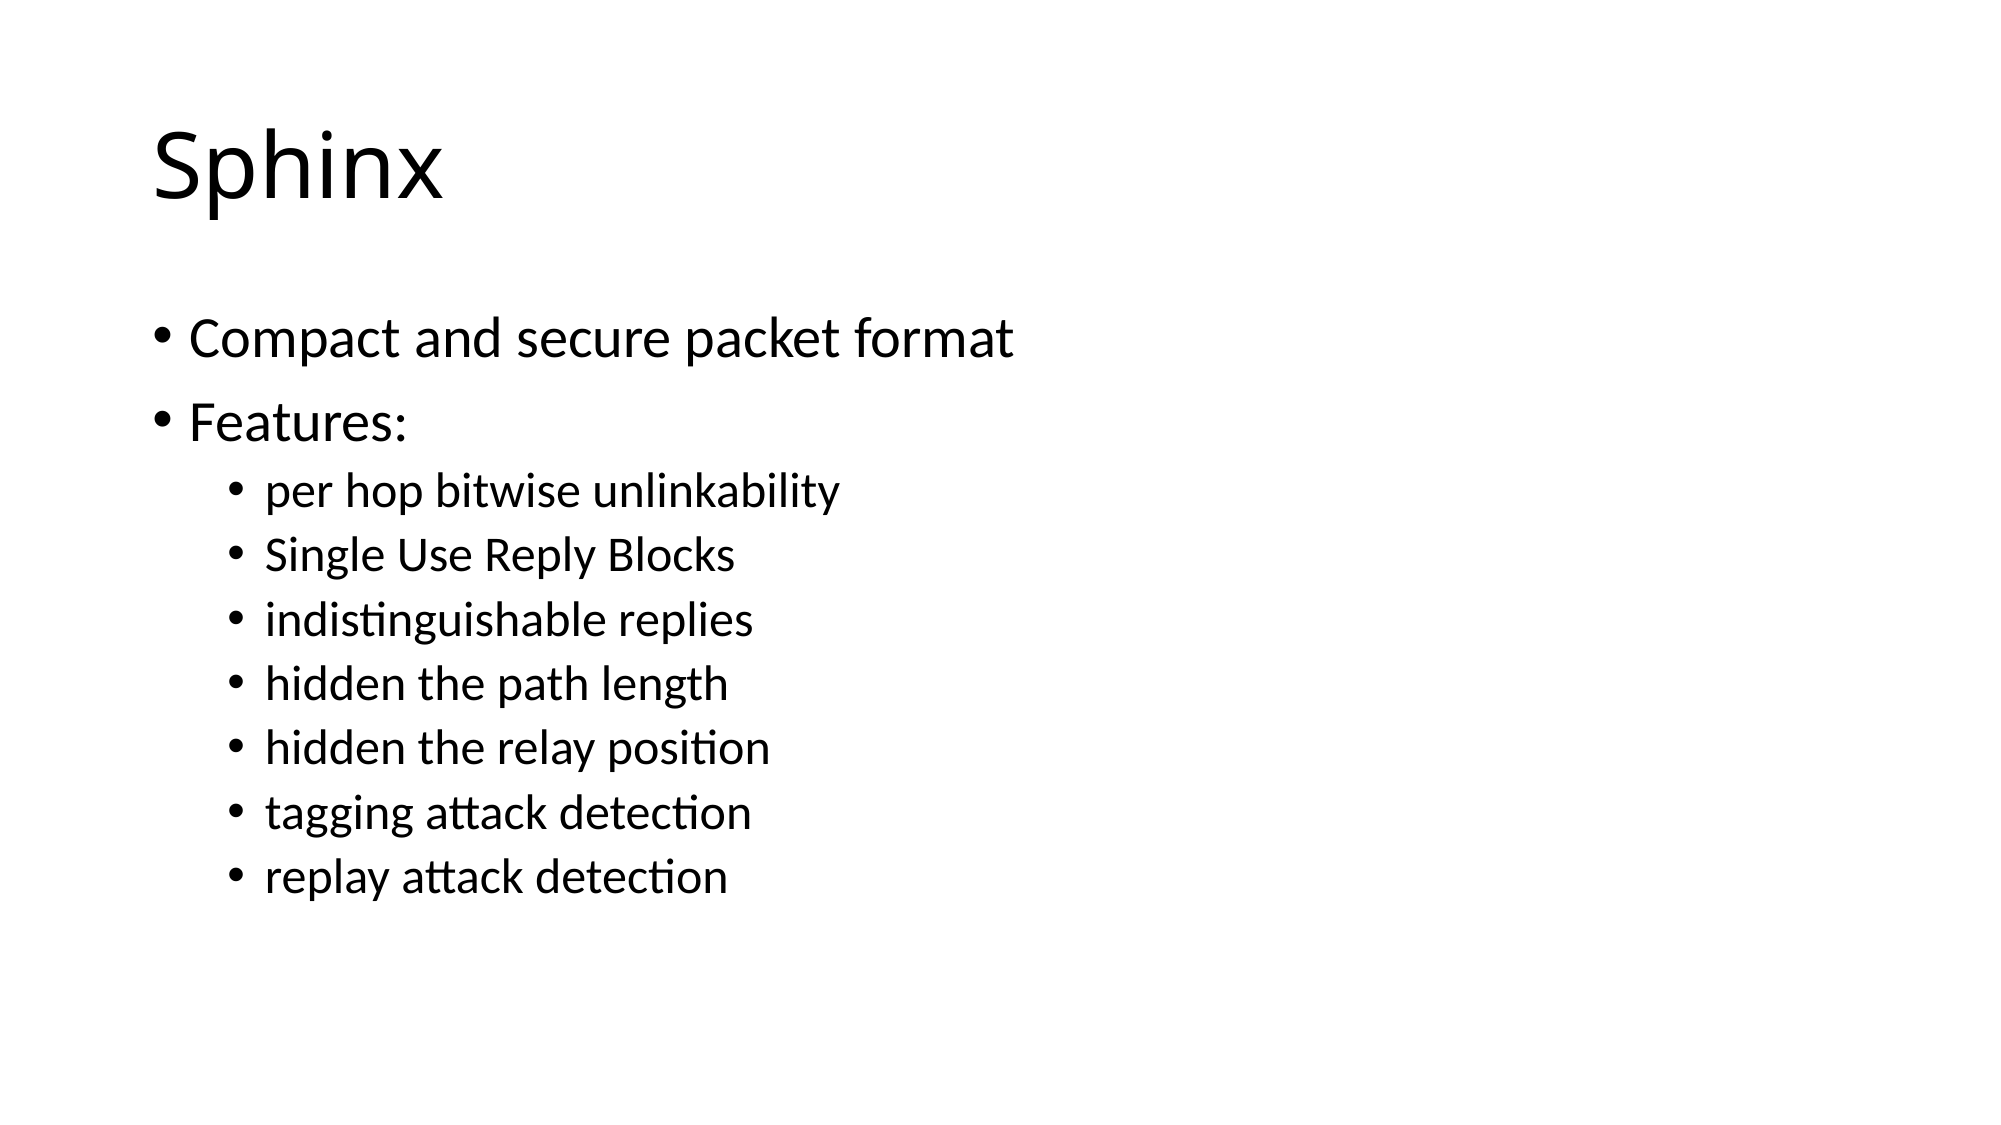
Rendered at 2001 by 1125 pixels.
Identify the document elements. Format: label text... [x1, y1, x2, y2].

title Sphinx [137, 59, 1863, 278]
list Compact and secure packet format Features: per hop bitwise unlinkability Single Use Reply Blocks indistinguishable replies hidden the path length hidden the relay position tagging attack detection replay attack detection [137, 299, 1863, 1014]
